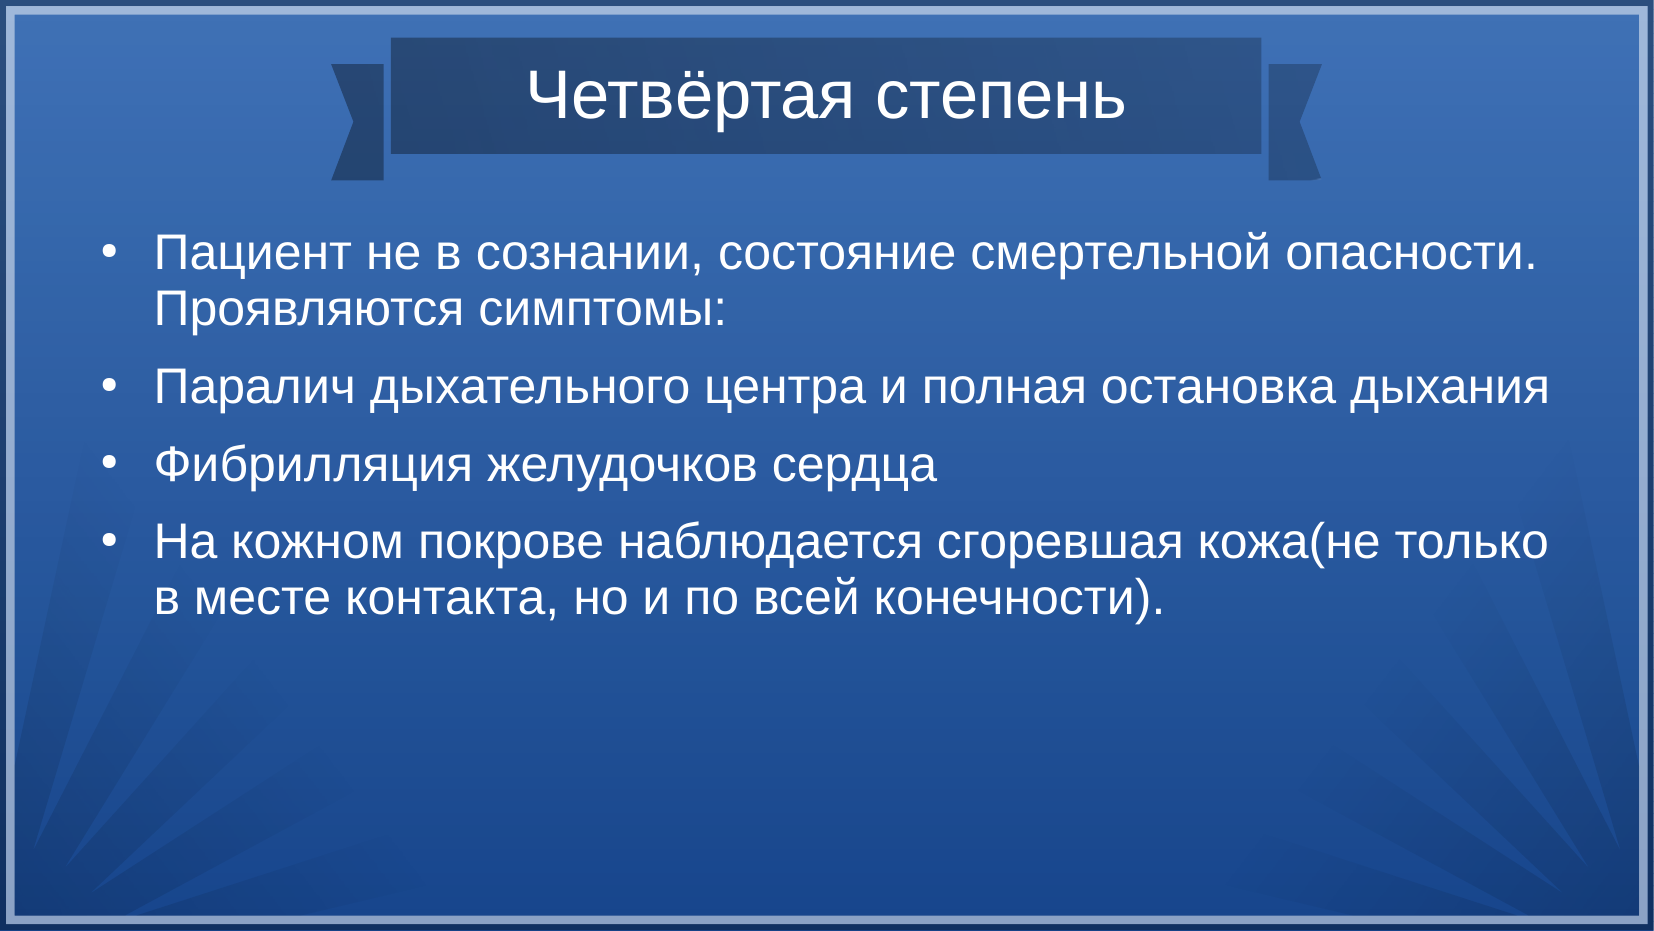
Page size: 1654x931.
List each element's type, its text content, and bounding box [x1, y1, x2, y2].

list Пациент не в сознании, состояние смертельной опасности. Проявляются симптомы: Паралич дыхательного центра и полная остановка дыхания Фибрилляция желудочков сердца На кожном покрове наблюдается сгоревшая кожа(не только в месте контакта, но и по всей конечности). [82, 224, 1571, 848]
title Четвёртая степень [389, 35, 1264, 154]
